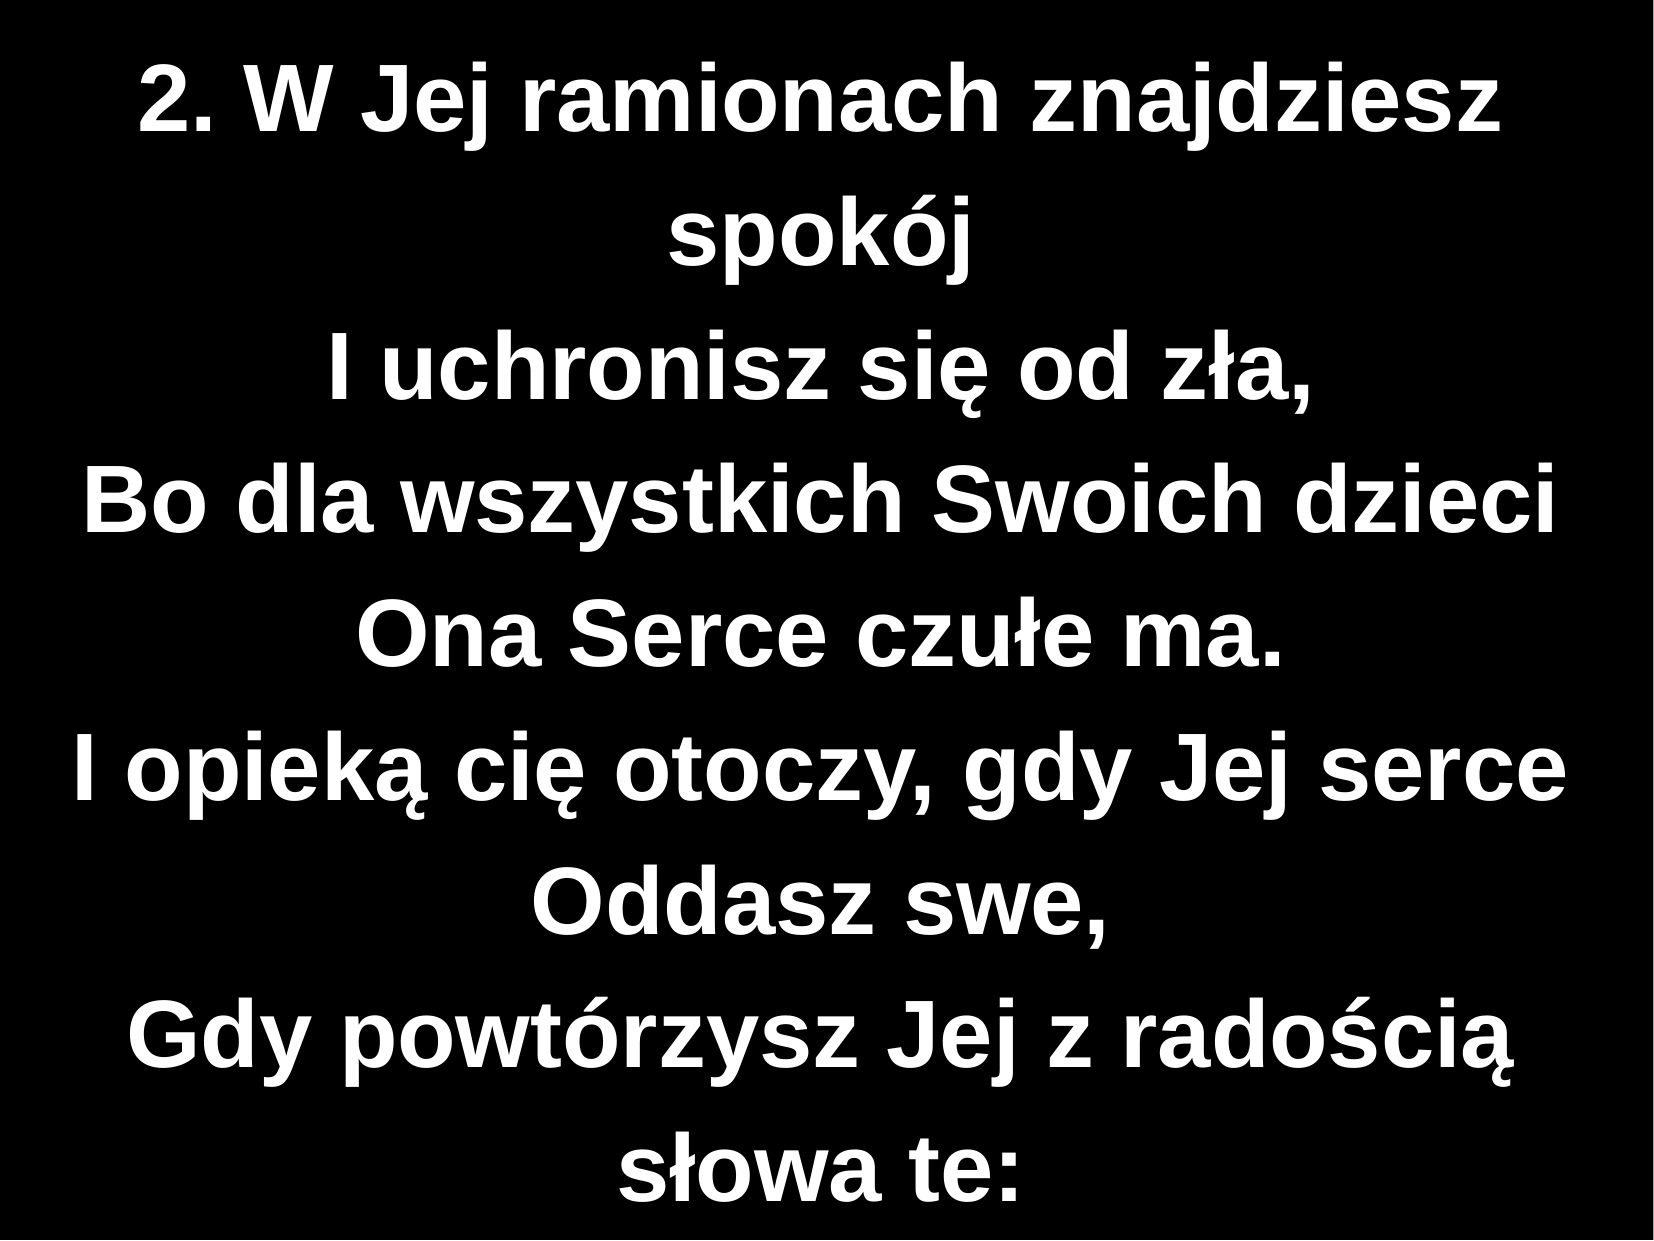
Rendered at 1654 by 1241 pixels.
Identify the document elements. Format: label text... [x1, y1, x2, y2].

subtitle 2. W Jej ramionach znajdziesz spokój I uchronisz się od zła, Bo dla wszystkich Swoich dzieci Ona Serce czułe ma. I opieką cię otoczy, gdy Jej serce Oddasz swe, Gdy powtórzysz Jej z radością słowa te: [0, 0, 1642, 1241]
